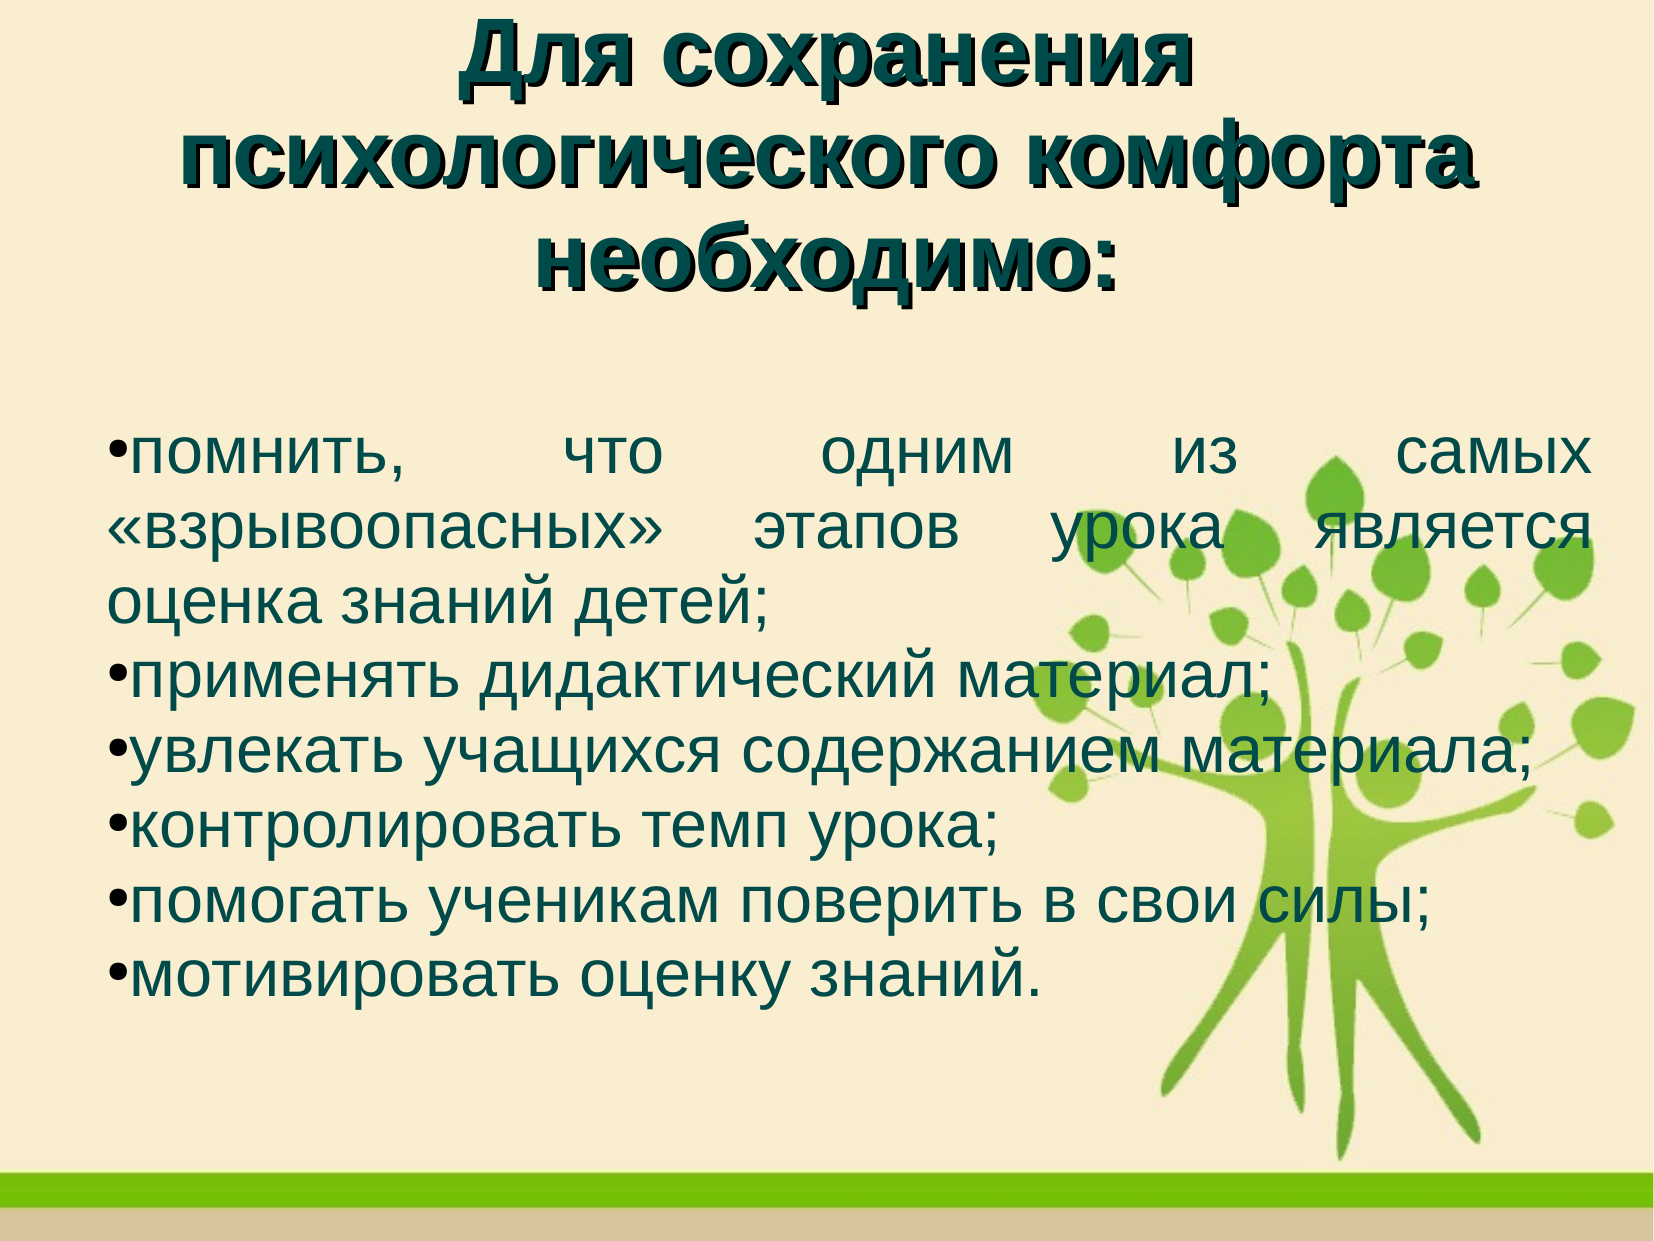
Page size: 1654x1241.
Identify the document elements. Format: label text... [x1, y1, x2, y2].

picture [0, 0, 1654, 1241]
subtitle помнить, что одним из самых «взрывоопасных» этапов урока является оценка знаний детей; применять дидактический материал; увлекать учащихся содержанием материала; контролировать темп урока; помогать ученикам поверить в свои силы; мотивировать оценку знаний. [106, 302, 1595, 1122]
title Для сохранения психологического комфорта необходимо: [82, 0, 1571, 307]
